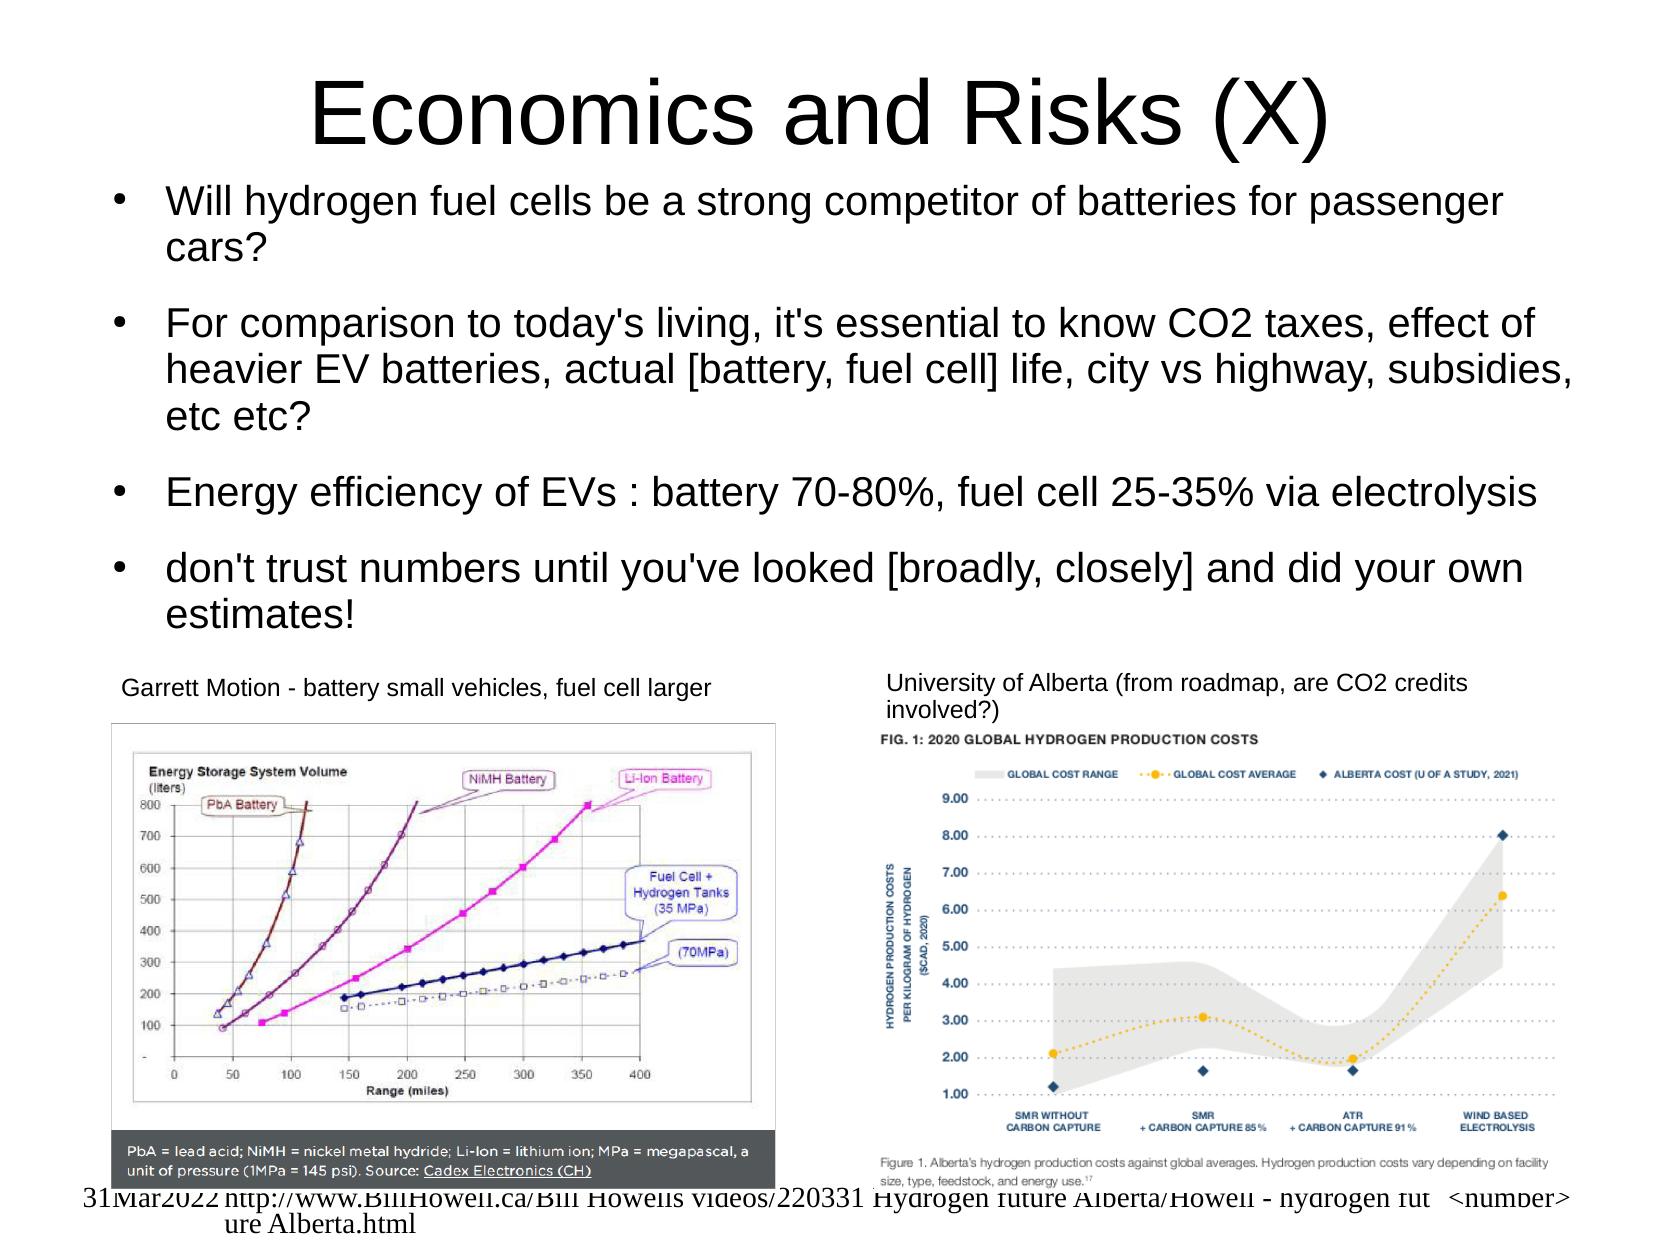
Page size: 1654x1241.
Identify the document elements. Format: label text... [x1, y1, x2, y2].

list Will hydrogen fuel cells be a strong competitor of batteries for passenger cars? For comparison to today's living, it's essential to know CO2 taxes, effect of heavier EV batteries, actual [battery, fuel cell] life, city vs highway, subsidies, etc etc? Energy efficiency of EVs : battery 70-80%, fuel cell 25-35% via electrolysis don't trust numbers until you've looked [broadly, closely] and did your own estimates! [94, 177, 1583, 296]
picture [107, 720, 780, 1194]
text_box University of Alberta (from roadmap, are CO2 credits involved?) [871, 660, 1533, 732]
title Economics and Risks (X) [82, 49, 1560, 178]
text_box Garrett Motion - battery small vehicles, fuel cell larger [106, 665, 745, 709]
picture [874, 729, 1561, 1193]
